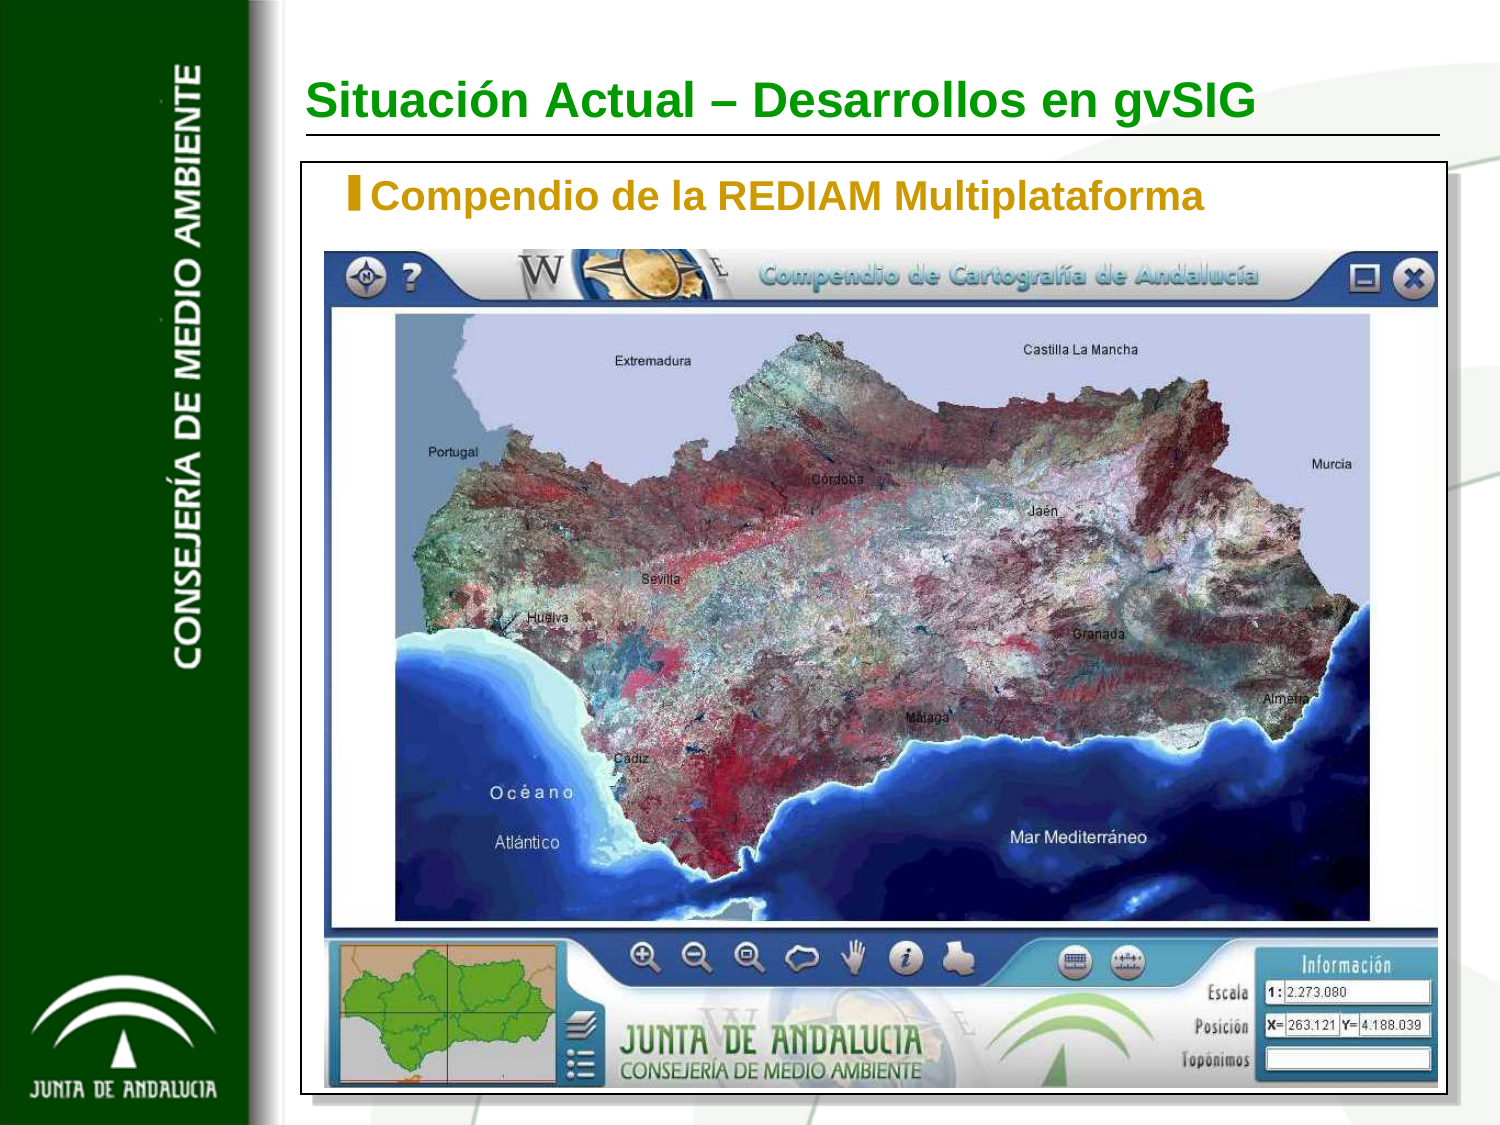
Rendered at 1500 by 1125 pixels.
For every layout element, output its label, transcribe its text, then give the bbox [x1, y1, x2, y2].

picture [0, 0, 1500, 1125]
text_box [301, 162, 1447, 1094]
text_box Compendio de la REDIAM Multiplataforma [355, 160, 1329, 232]
text_box Situación Actual – Desarrollos en gvSIG [290, 54, 1472, 140]
